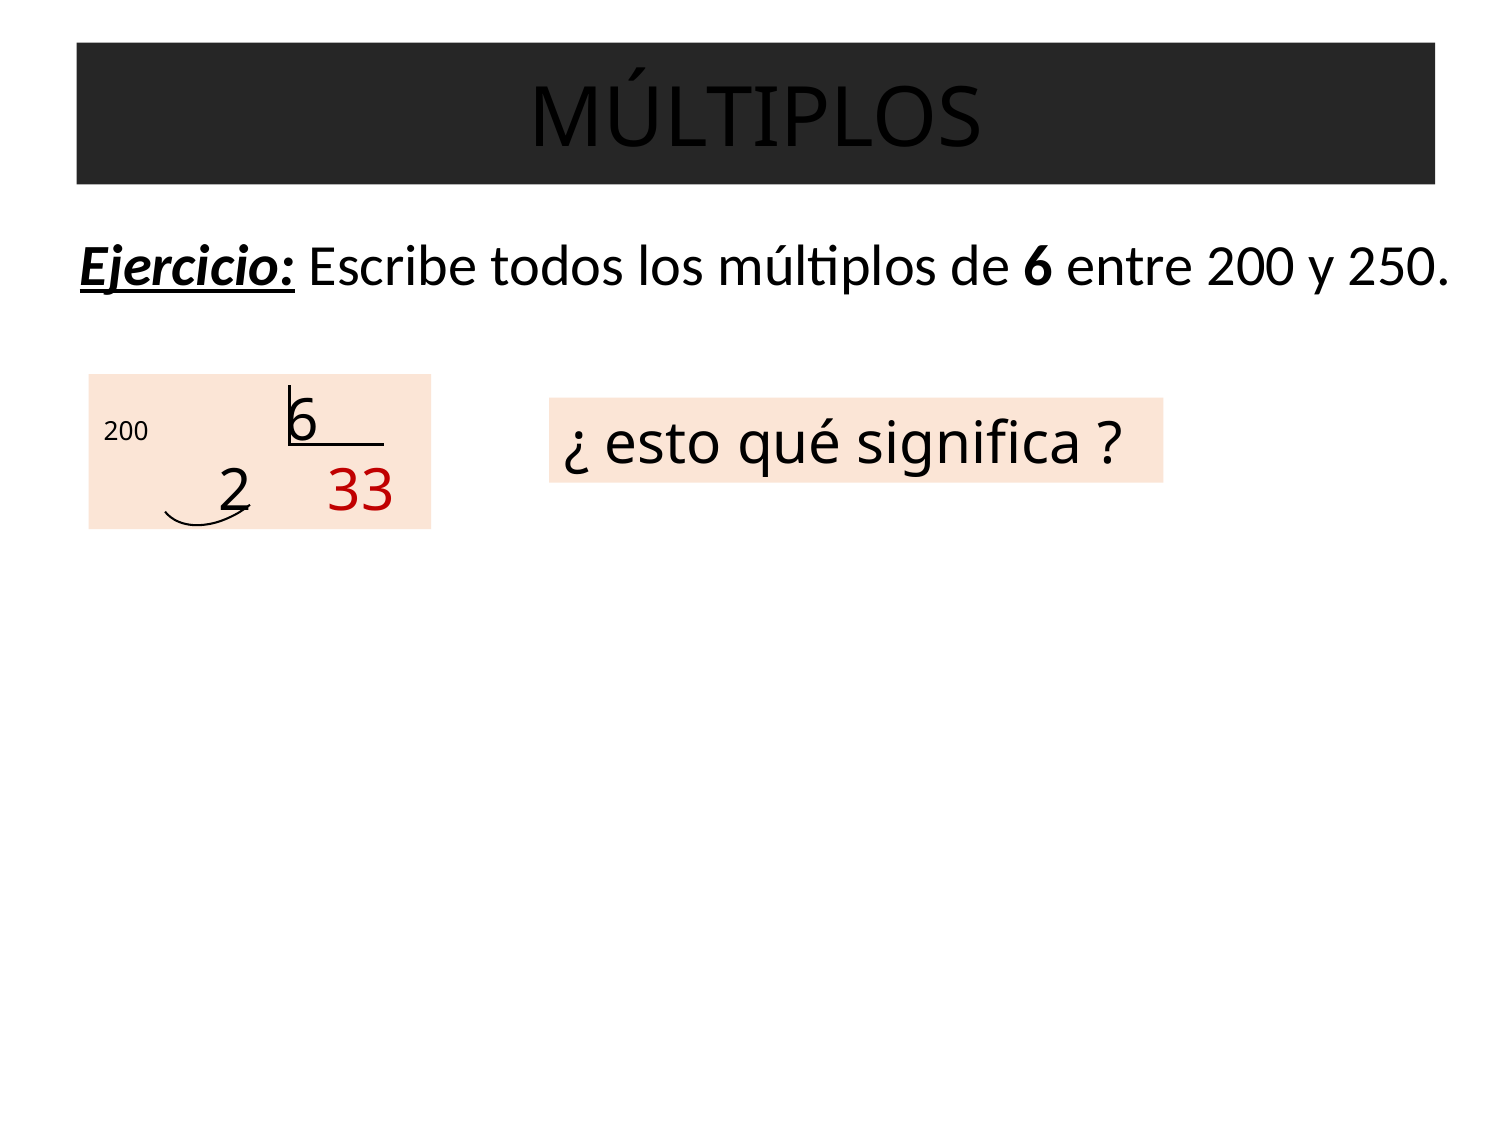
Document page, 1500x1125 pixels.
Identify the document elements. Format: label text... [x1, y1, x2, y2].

text_box 6 2 33 [88, 374, 432, 530]
text_box Ejercicio: Escribe todos los múltiplos de 6 entre 200 y 250. [64, 219, 1500, 799]
text_box ¿ esto qué significa ? [549, 397, 1164, 483]
text_box MÚLTIPLOS [76, 42, 1436, 185]
